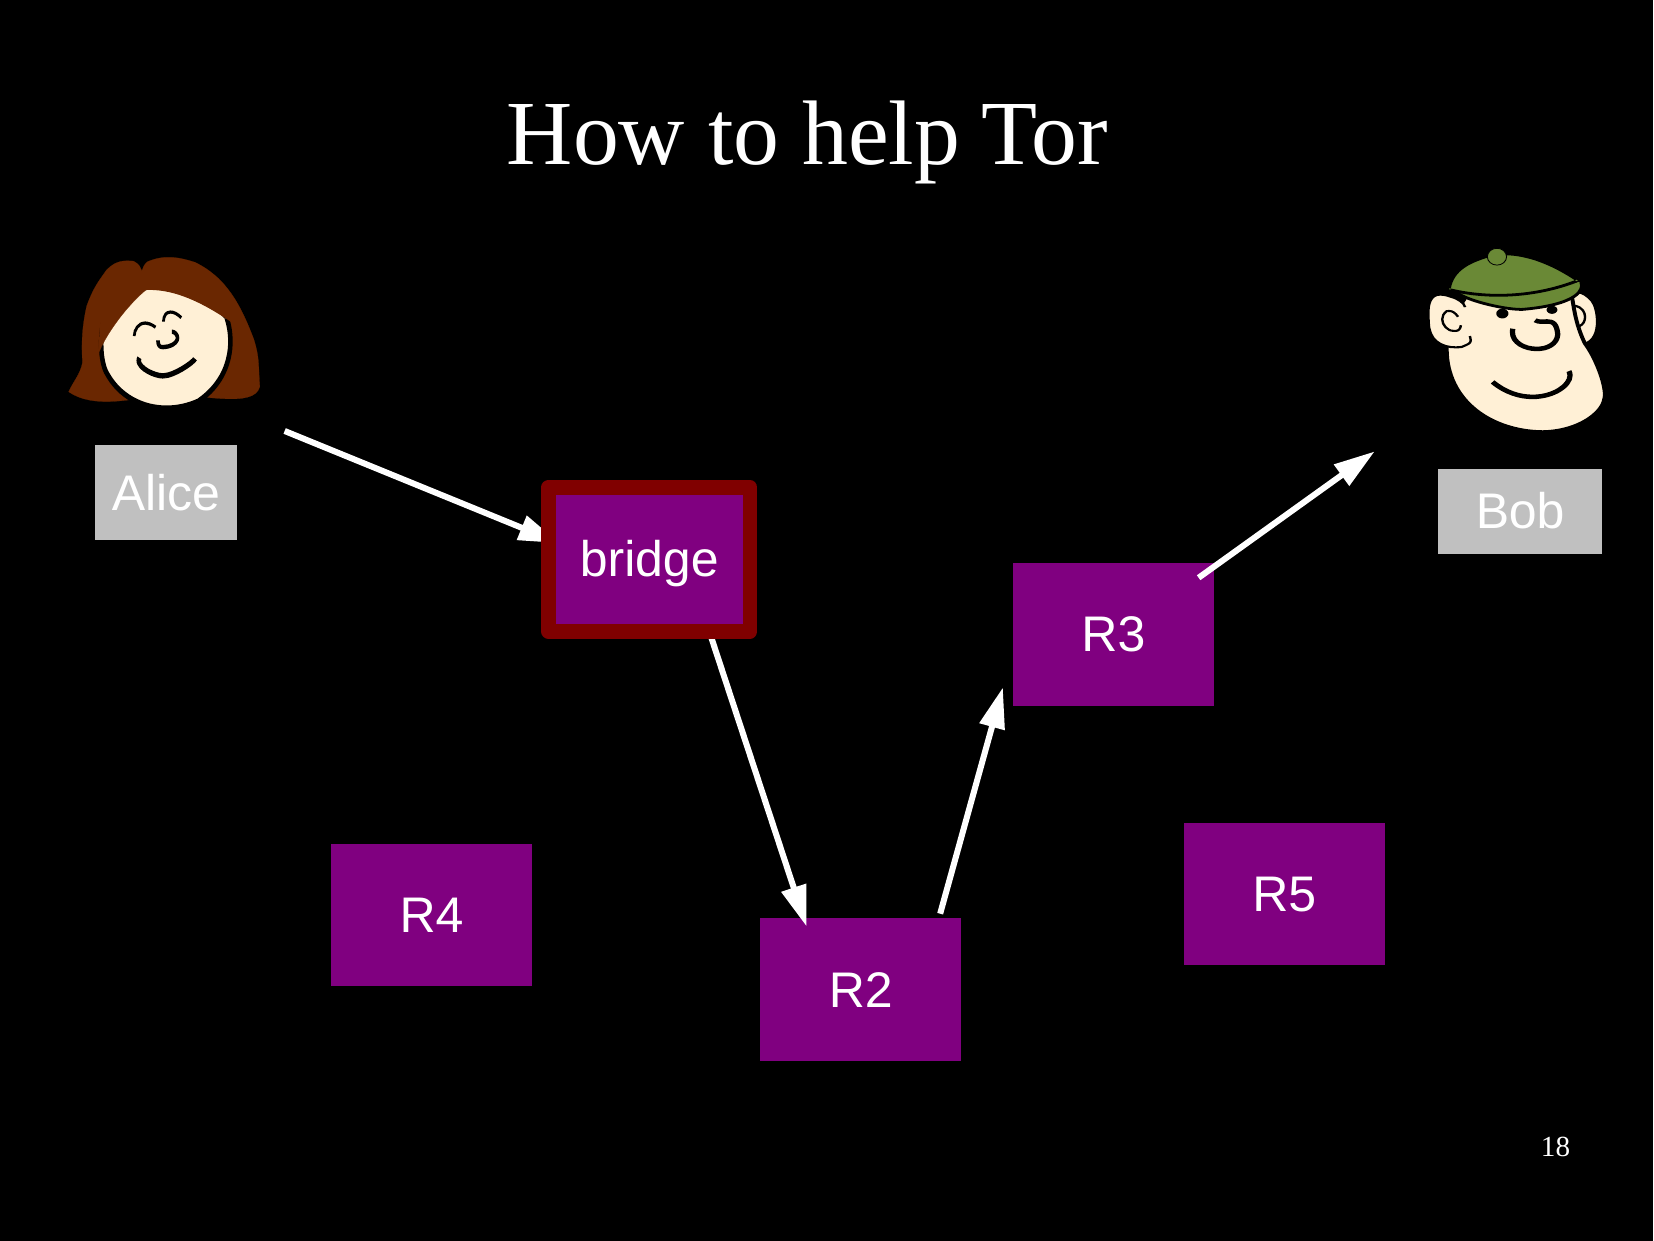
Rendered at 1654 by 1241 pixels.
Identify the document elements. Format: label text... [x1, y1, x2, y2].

text_box bridge [548, 487, 751, 632]
text_box R3 [1012, 562, 1215, 707]
text_box R4 [330, 843, 533, 987]
picture [1426, 245, 1607, 434]
text_box Bob [1437, 468, 1603, 555]
text_box R2 [759, 917, 962, 1062]
text_box Alice [94, 444, 238, 541]
text_box R5 [1183, 822, 1386, 966]
picture [68, 256, 261, 411]
text_box How to help Tor [492, 75, 1124, 192]
